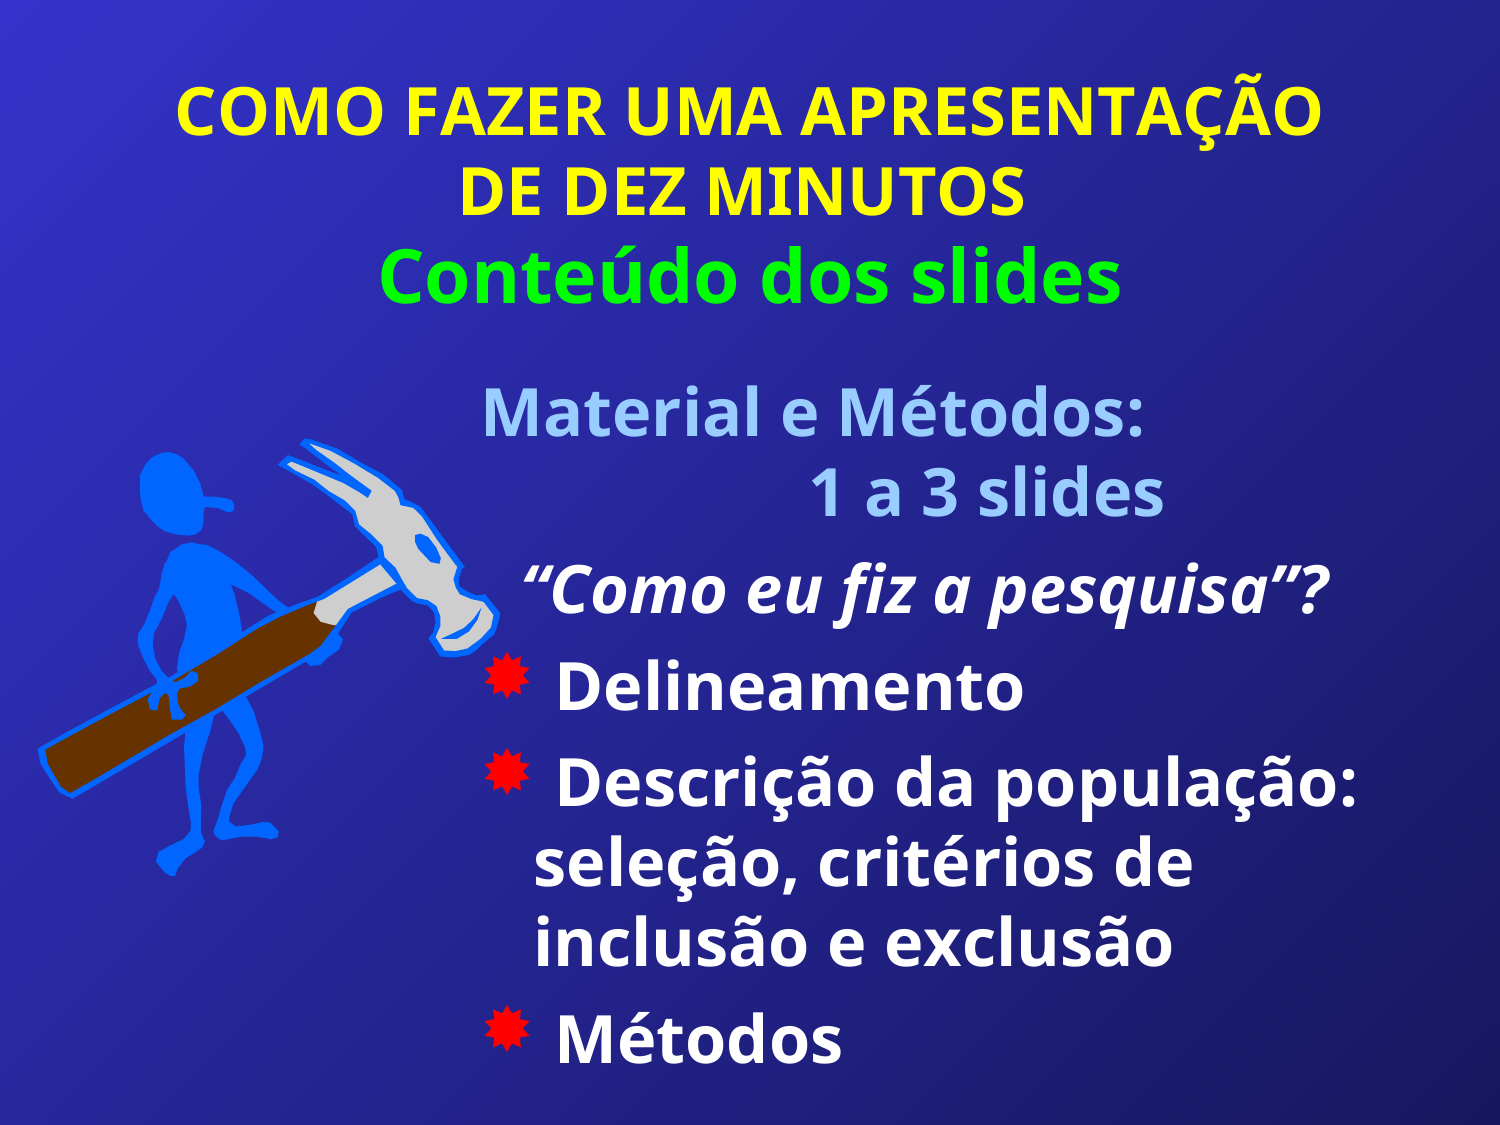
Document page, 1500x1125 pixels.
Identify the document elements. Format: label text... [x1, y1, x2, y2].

chart [37, 437, 501, 876]
title COMO FAZER UMA APRESENTAÇÃO DE DEZ MINUTOS Conteúdo dos slides [112, 61, 1388, 327]
list Material e Métodos: 1 a 3 slides “Como eu fiz a pesquisa”? Delineamento Descrição da população: seleção, critérios de inclusão e exclusão Métodos [462, 362, 1388, 1085]
